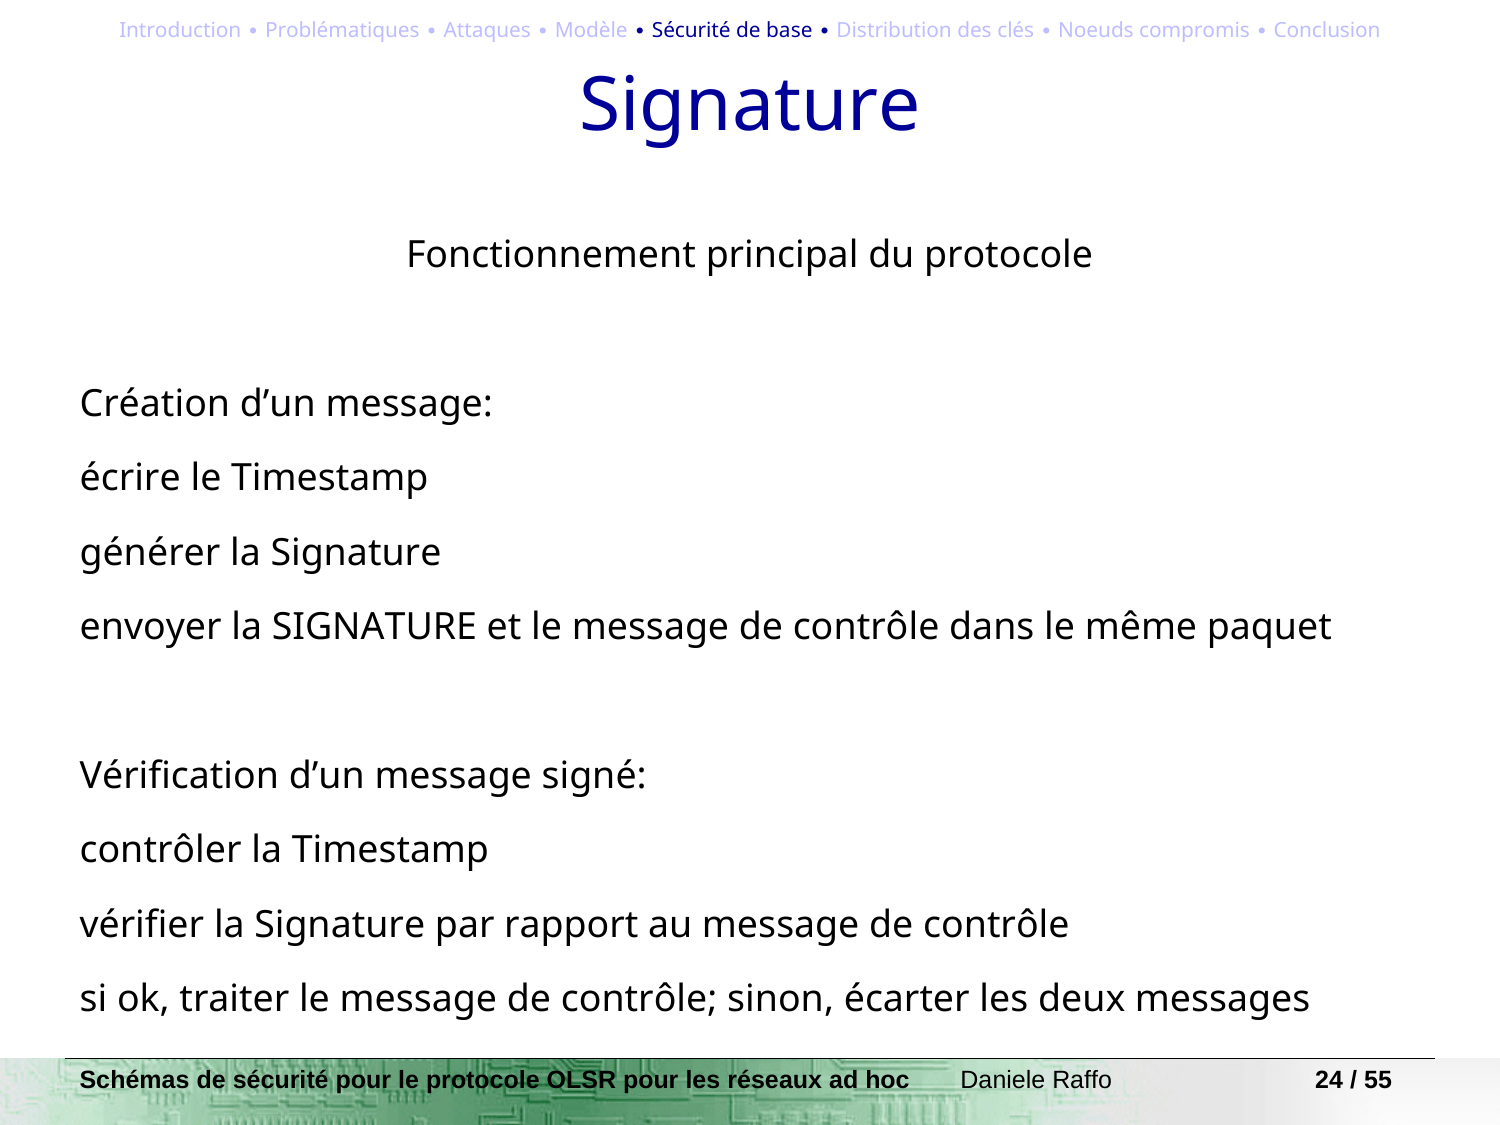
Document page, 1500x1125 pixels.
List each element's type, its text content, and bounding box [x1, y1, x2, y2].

picture [0, 1058, 1500, 1125]
text_box Fonctionnement principal du protocole Création d’un message: écrire le Timestamp générer la Signature envoyer la SIGNATURE et le message de contrôle dans le même paquet Vérification d’un message signé: contrôler la Timestamp vérifier la Signature par rapport au message de contrôle si ok, traiter le message de contrôle; sinon, écarter les deux messages [64, 219, 1436, 1031]
text_box Schémas de sécurité pour le protocole OLSR pour les réseaux ad hoc Daniele Raffo [64, 1058, 1436, 1103]
text_box Introduction ∙ Problématiques ∙ Attaques ∙ Modèle ∙ Sécurité de base ∙ Distribution des clés ∙ Noeuds compromis ∙ Conclusion [0, 7, 1500, 52]
text_box Signature [64, 52, 1436, 161]
